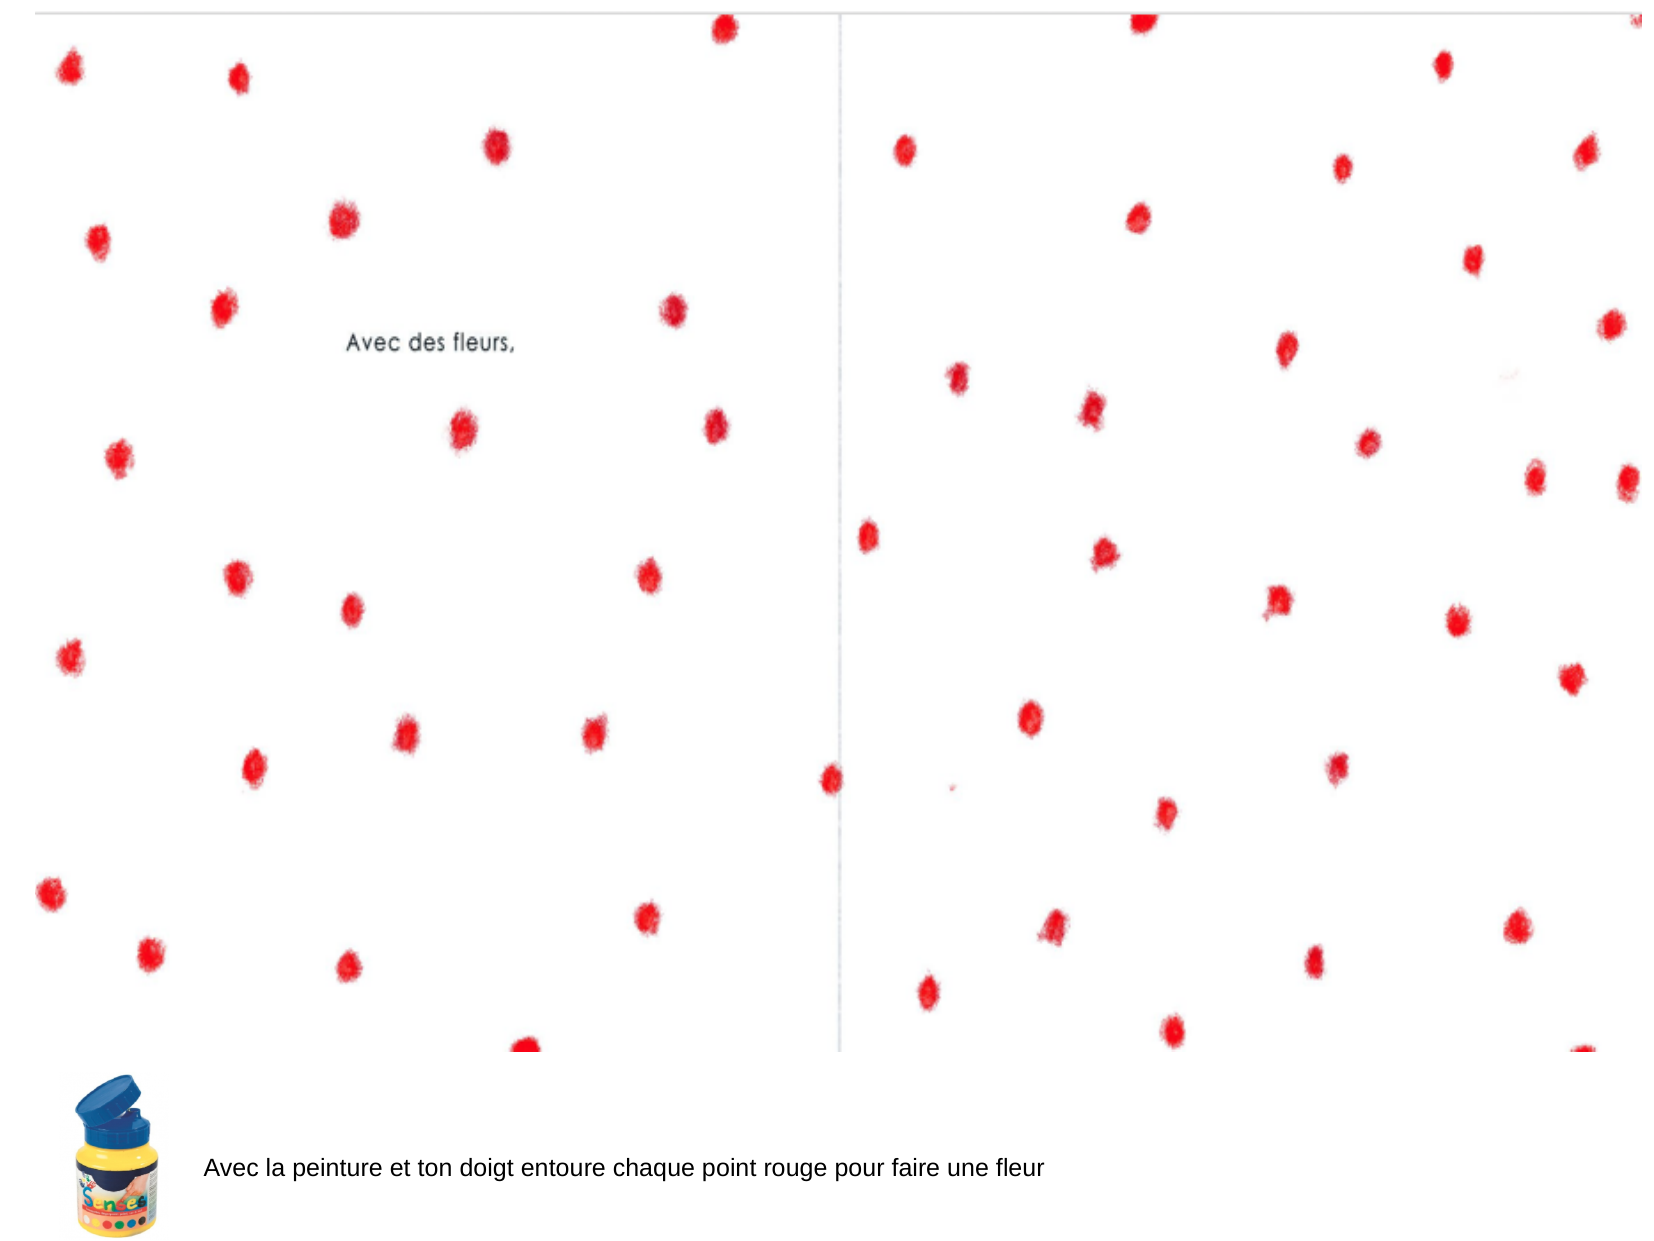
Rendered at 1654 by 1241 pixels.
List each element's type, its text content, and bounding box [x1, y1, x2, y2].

picture [35, 11, 1642, 1052]
picture [59, 1065, 169, 1241]
text_box Avec la peinture et ton doigt entoure chaque point rouge pour faire une fleur [188, 1146, 1560, 1241]
